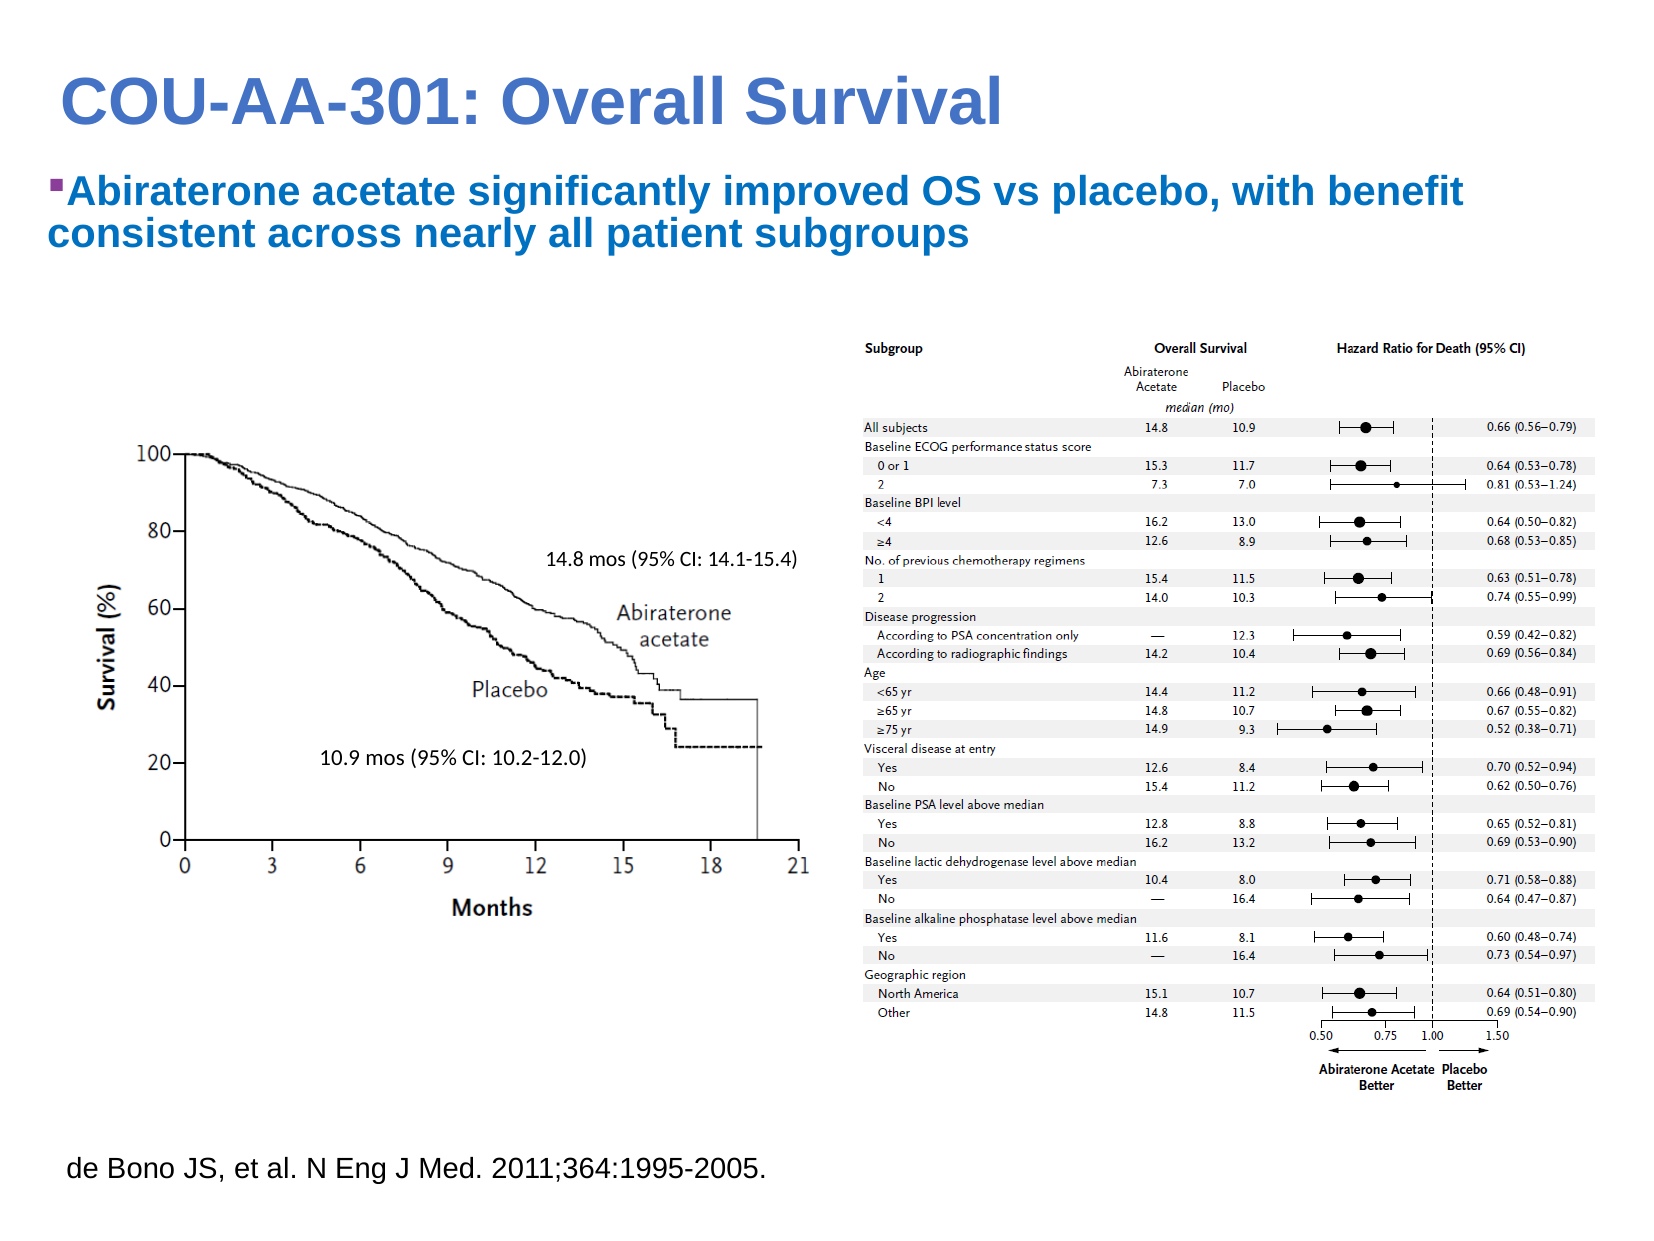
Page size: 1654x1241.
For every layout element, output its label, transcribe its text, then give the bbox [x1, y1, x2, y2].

text_box de Bono JS, et al. N Eng J Med. 2011;364:1995-2005. [51, 1144, 1605, 1193]
picture [83, 437, 826, 926]
text_box COU-AA-301: Overall Survival [45, 34, 1577, 170]
text_box Abiraterone acetate significantly improved OS vs placebo, with benefit consistent across nearly all patient subgroups [32, 164, 1562, 282]
text_box 14.8 mos (95% CI: 14.1-15.4) [530, 537, 813, 579]
picture [857, 337, 1600, 1094]
text_box 10.9 mos (95% CI: 10.2-12.0) [304, 735, 603, 778]
